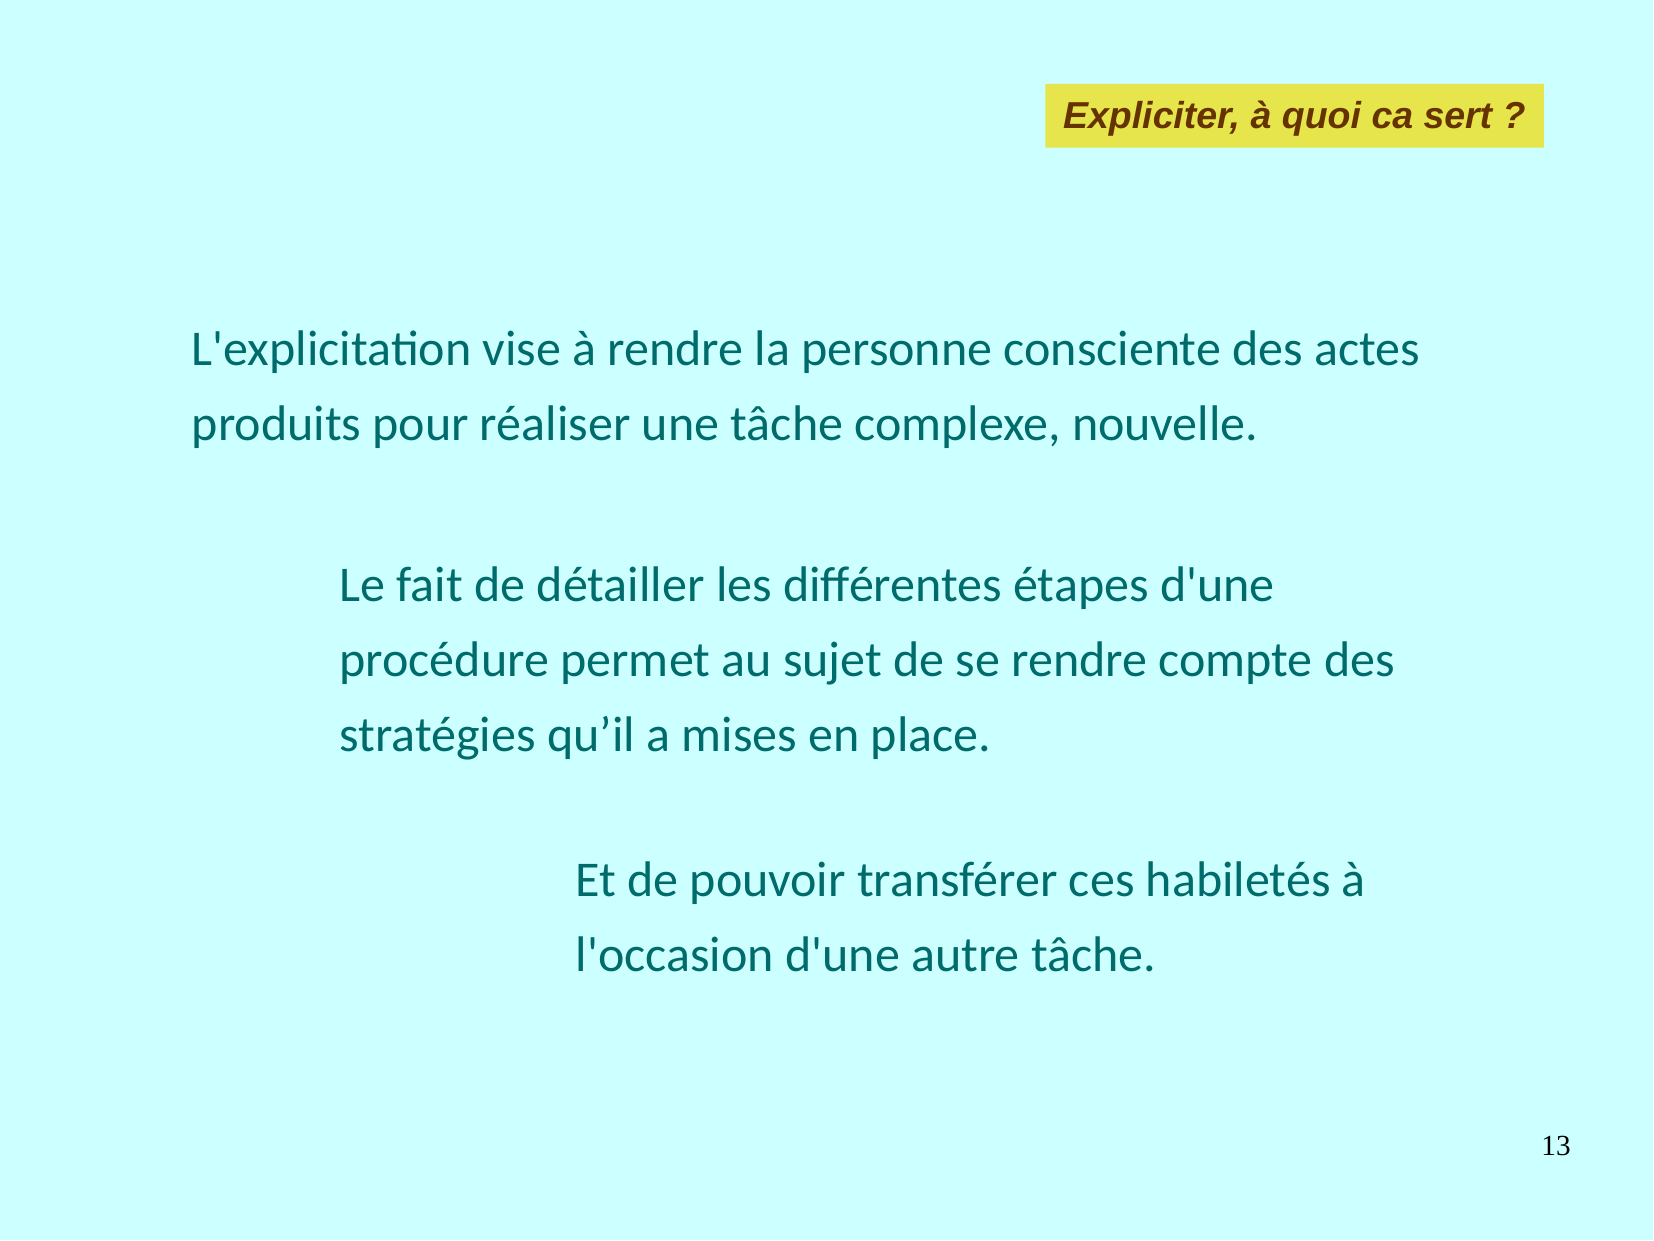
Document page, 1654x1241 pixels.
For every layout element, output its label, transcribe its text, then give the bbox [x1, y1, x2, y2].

text_box L'explicitation vise à rendre la personne consciente des actes produits pour réaliser une tâche complexe, nouvelle. [177, 295, 1447, 461]
text_box Et de pouvoir transférer ces habiletés à l'occasion d'une autre tâche. [561, 826, 1477, 992]
text_box Expliciter, à quoi ca sert ? [1045, 83, 1544, 148]
text_box Le fait de détailler les différentes étapes d'une procédure permet au sujet de se rendre compte des stratégies qu’il a mises en place. [324, 531, 1477, 772]
